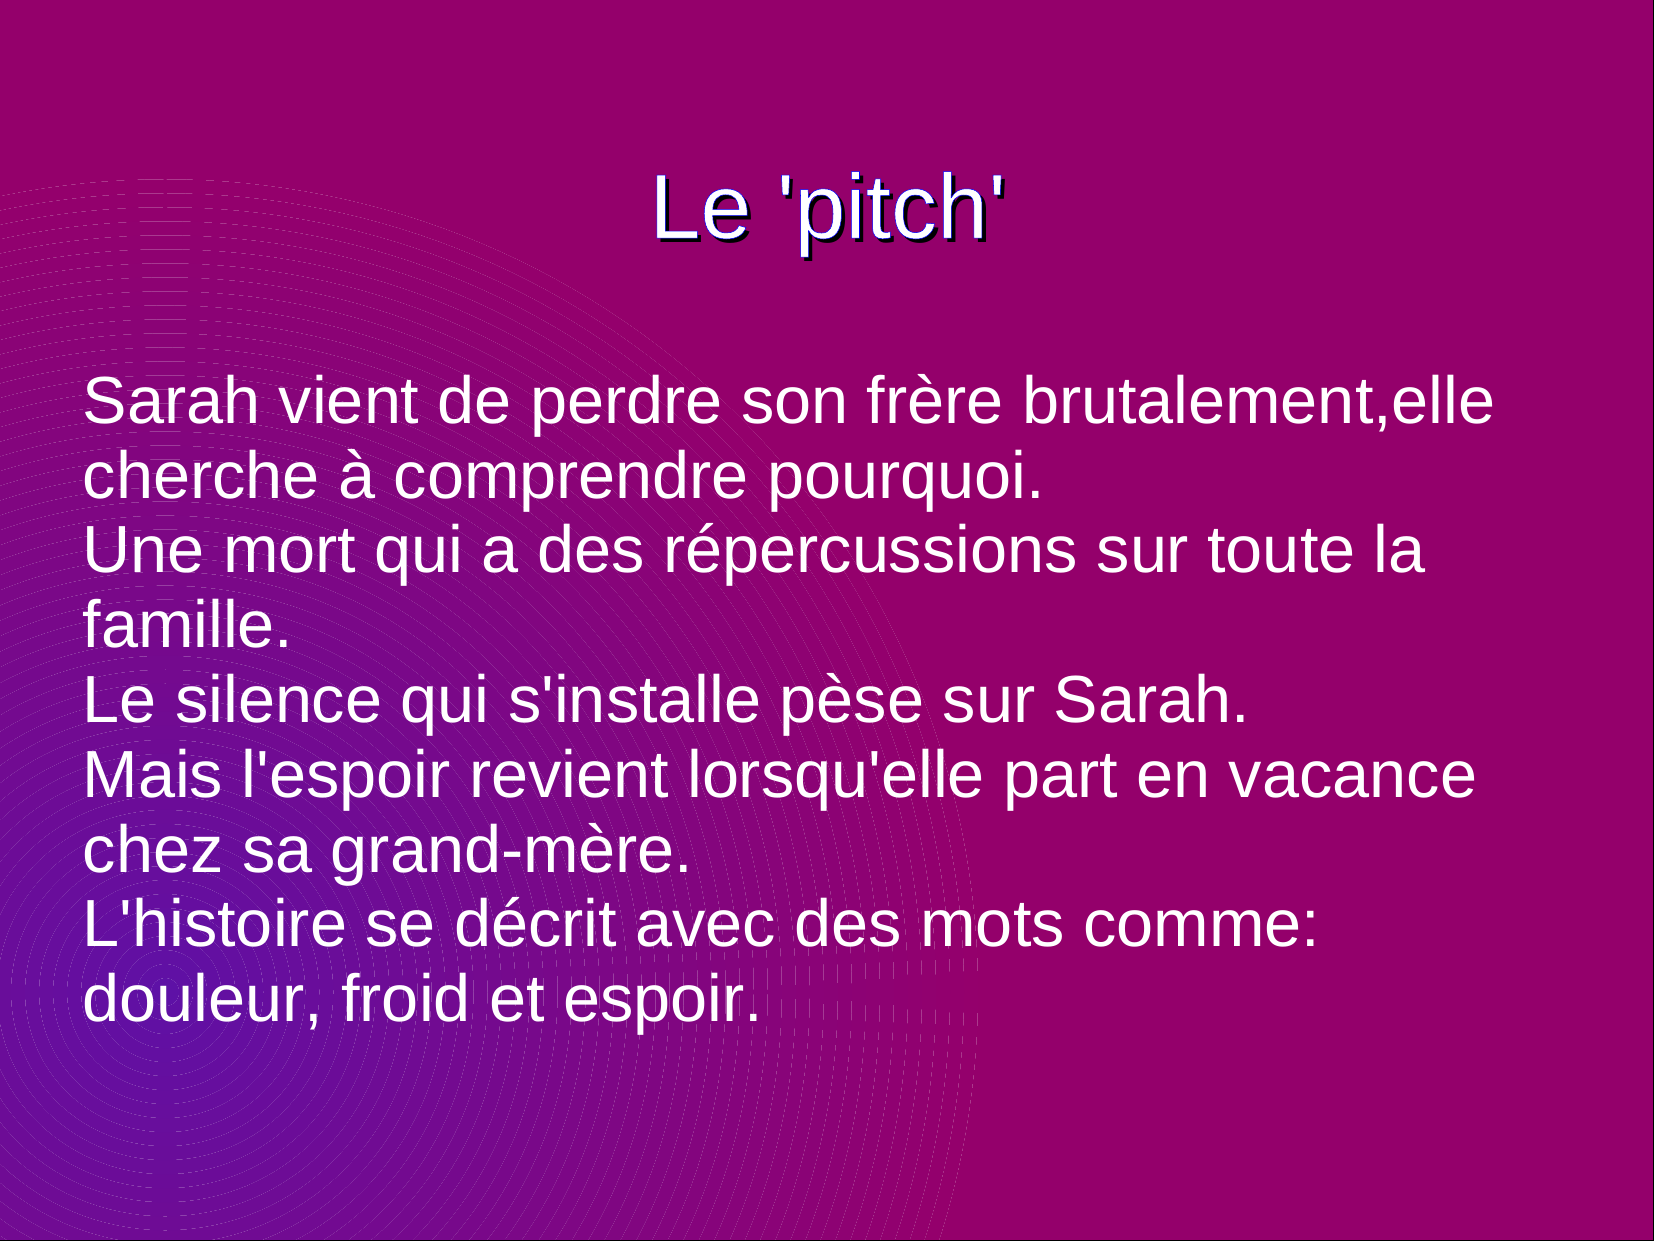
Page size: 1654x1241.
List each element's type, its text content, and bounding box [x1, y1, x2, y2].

title Le 'pitch' [121, 102, 1534, 311]
subtitle Sarah vient de perdre son frère brutalement,elle cherche à comprendre pourquoi. Une mort qui a des répercussions sur toute la famille. Le silence qui s'installe pèse sur Sarah. Mais l'espoir revient lorsqu'elle part en vacance chez sa grand-mère. L'histoire se décrit avec des mots comme: douleur, froid et espoir. [82, 290, 1571, 1109]
